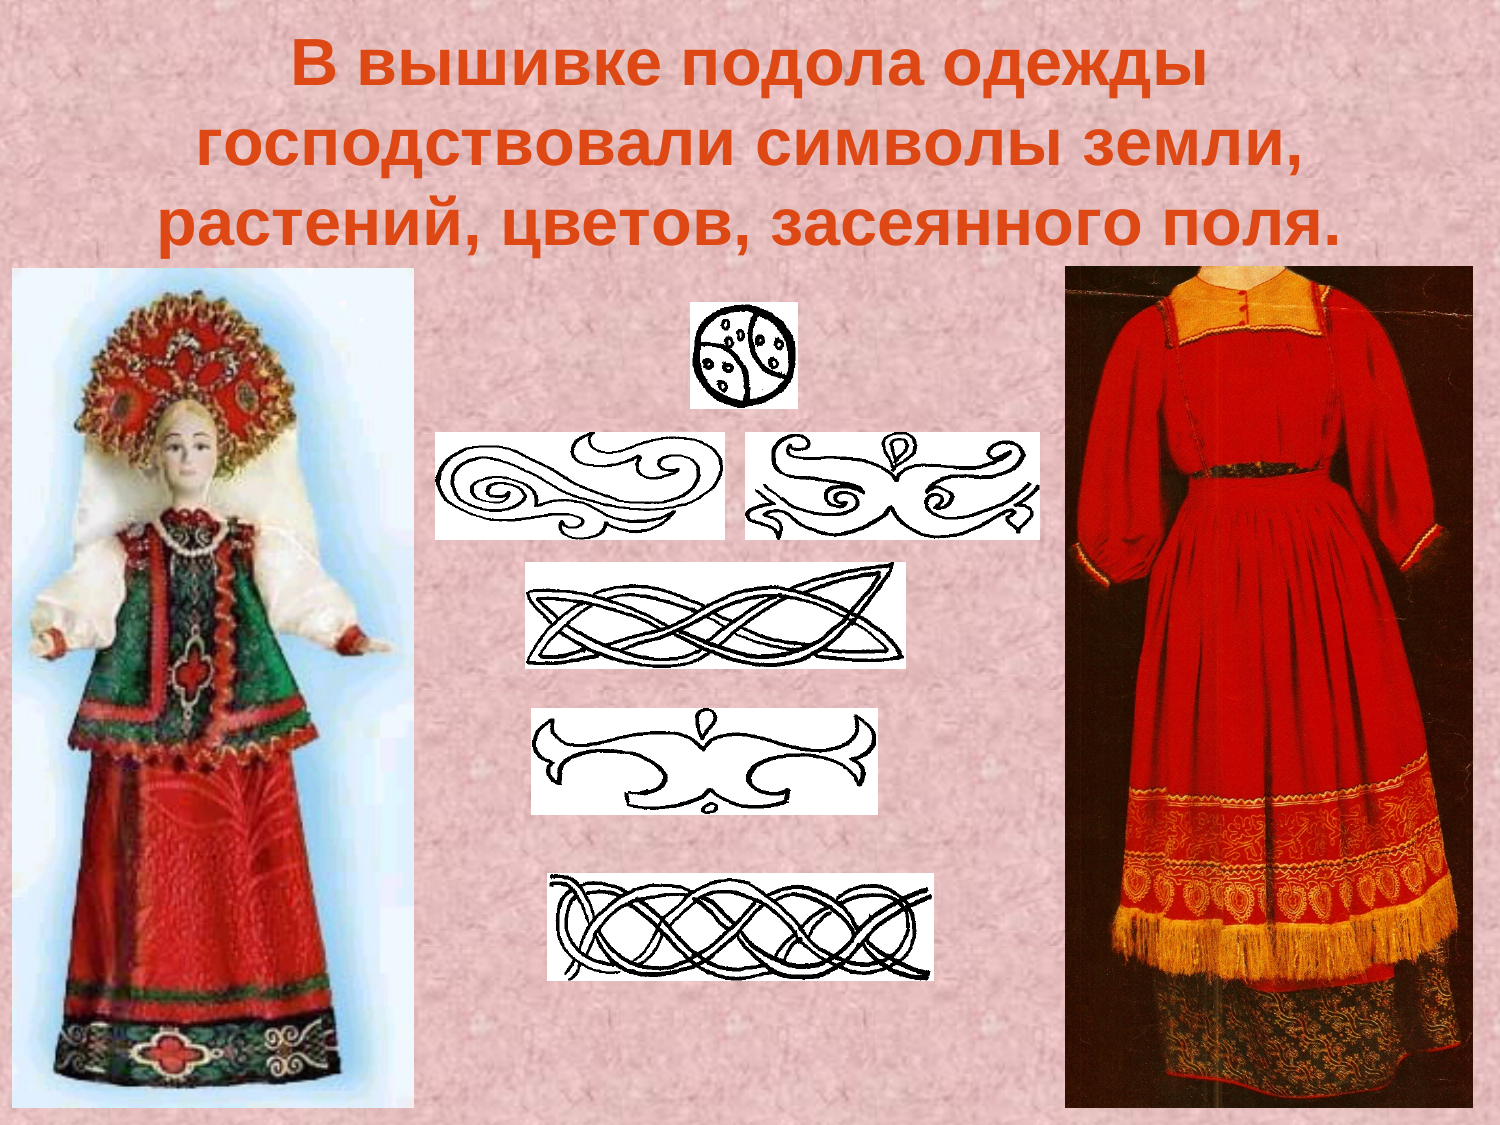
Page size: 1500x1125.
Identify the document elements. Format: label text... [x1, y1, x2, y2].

picture [0, 0, 1500, 1125]
title В вышивке подола одежды господствовали символы земли, растений, цветов, засеянного поля. [75, 11, 1426, 267]
